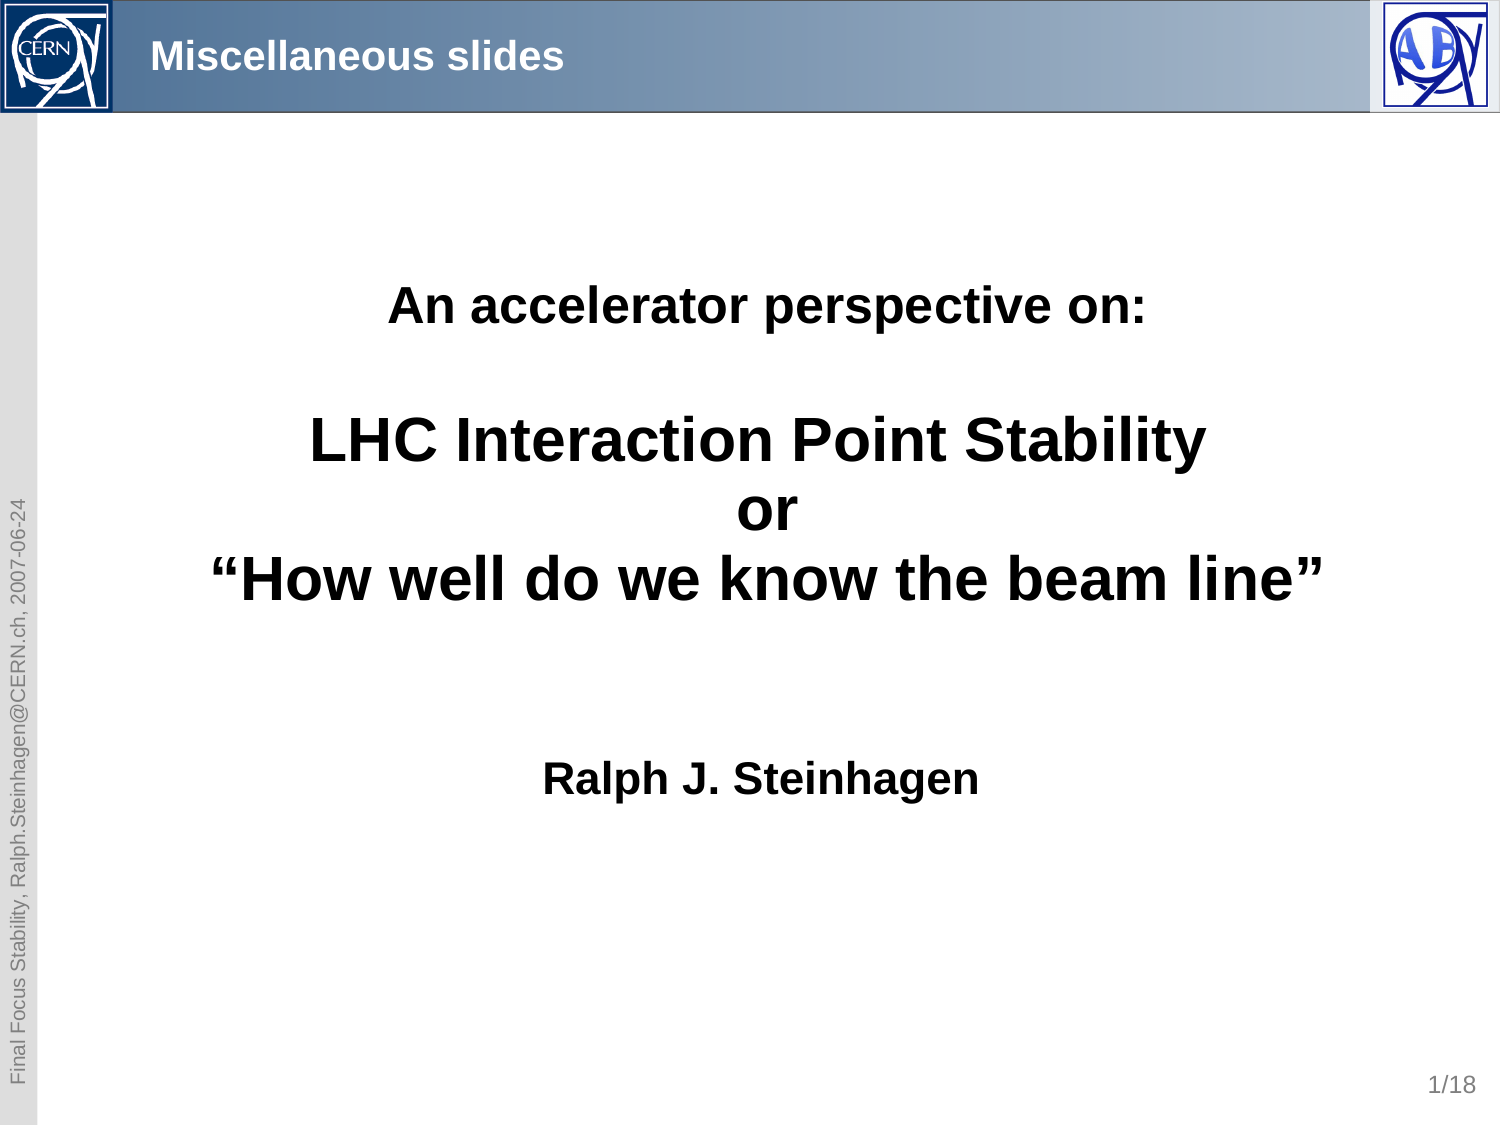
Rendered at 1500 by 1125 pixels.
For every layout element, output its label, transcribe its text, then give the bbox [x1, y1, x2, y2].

text_box An accelerator perspective on: LHC Interaction Point Stability or “How well do we know the beam line” Ralph J. Steinhagen [147, 269, 1388, 864]
picture [0, 0, 113, 113]
picture [1382, 1, 1489, 108]
title Miscellaneous slides [150, 0, 1329, 113]
